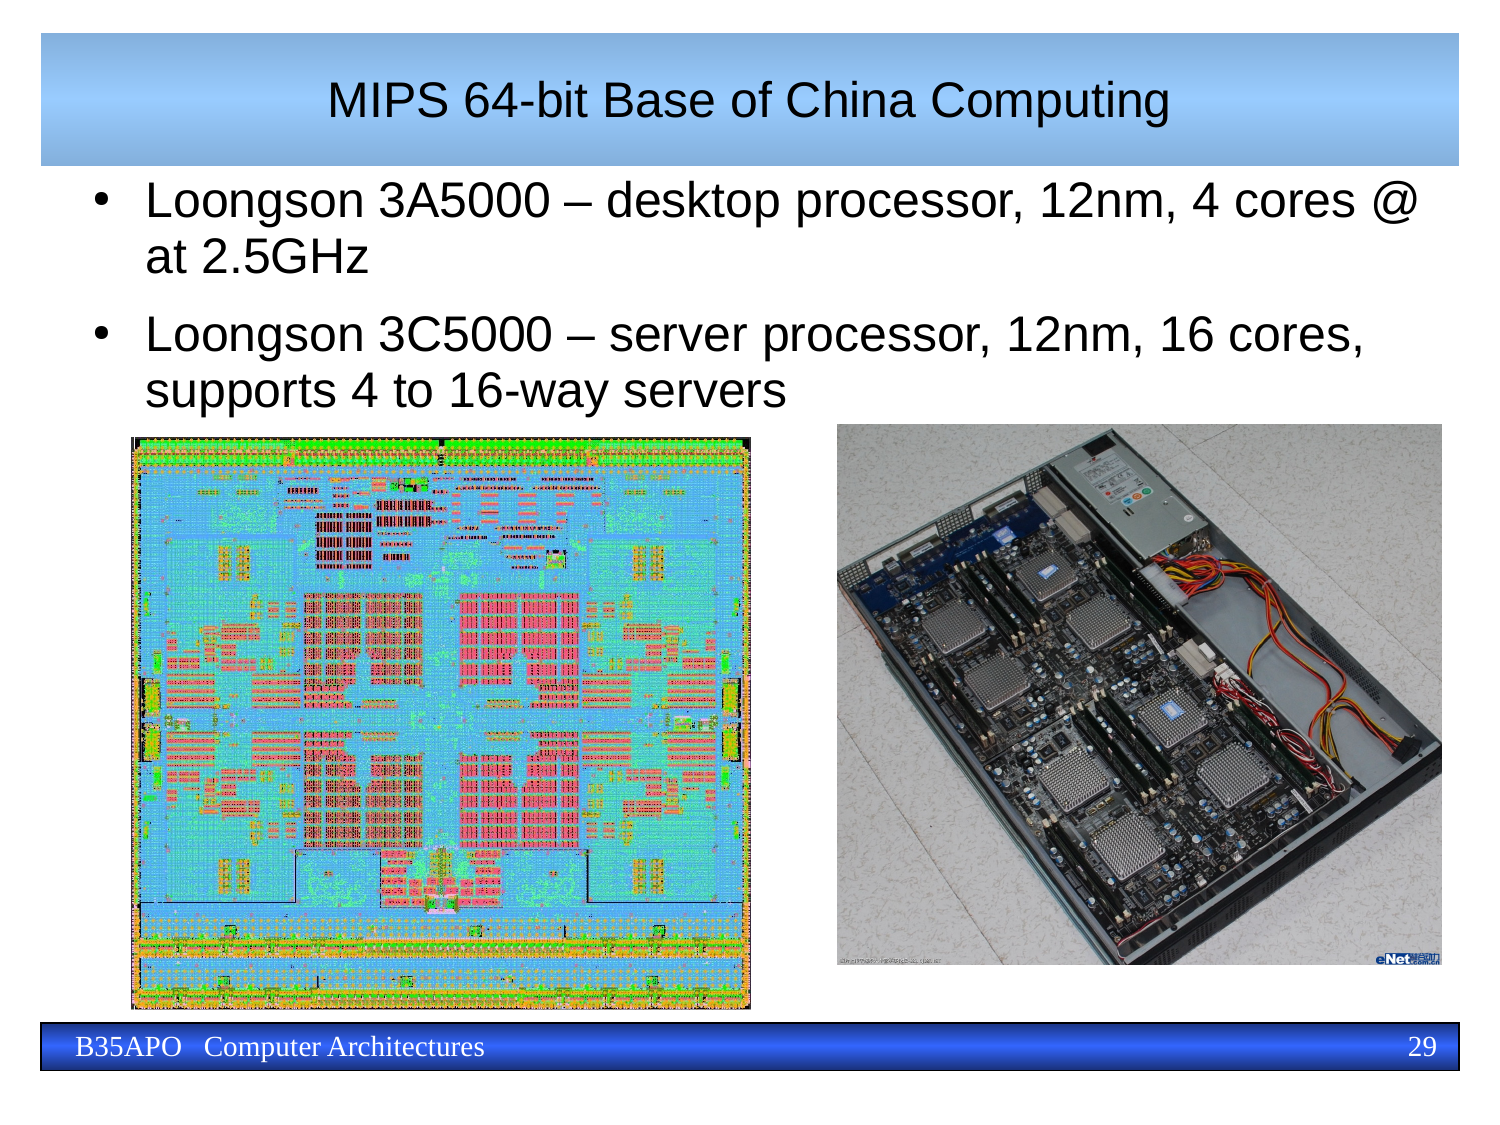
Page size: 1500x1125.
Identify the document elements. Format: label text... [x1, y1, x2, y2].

picture [131, 437, 751, 1010]
title MIPS 64-bit Base of China Computing [41, 33, 1459, 166]
picture [837, 424, 1442, 965]
list Loongson 3A5000 – desktop processor, 12nm, 4 cores @ at 2.5GHz Loongson 3C5000 – server processor, 12nm, 16 cores, supports 4 to 16-way servers [75, 172, 1426, 916]
